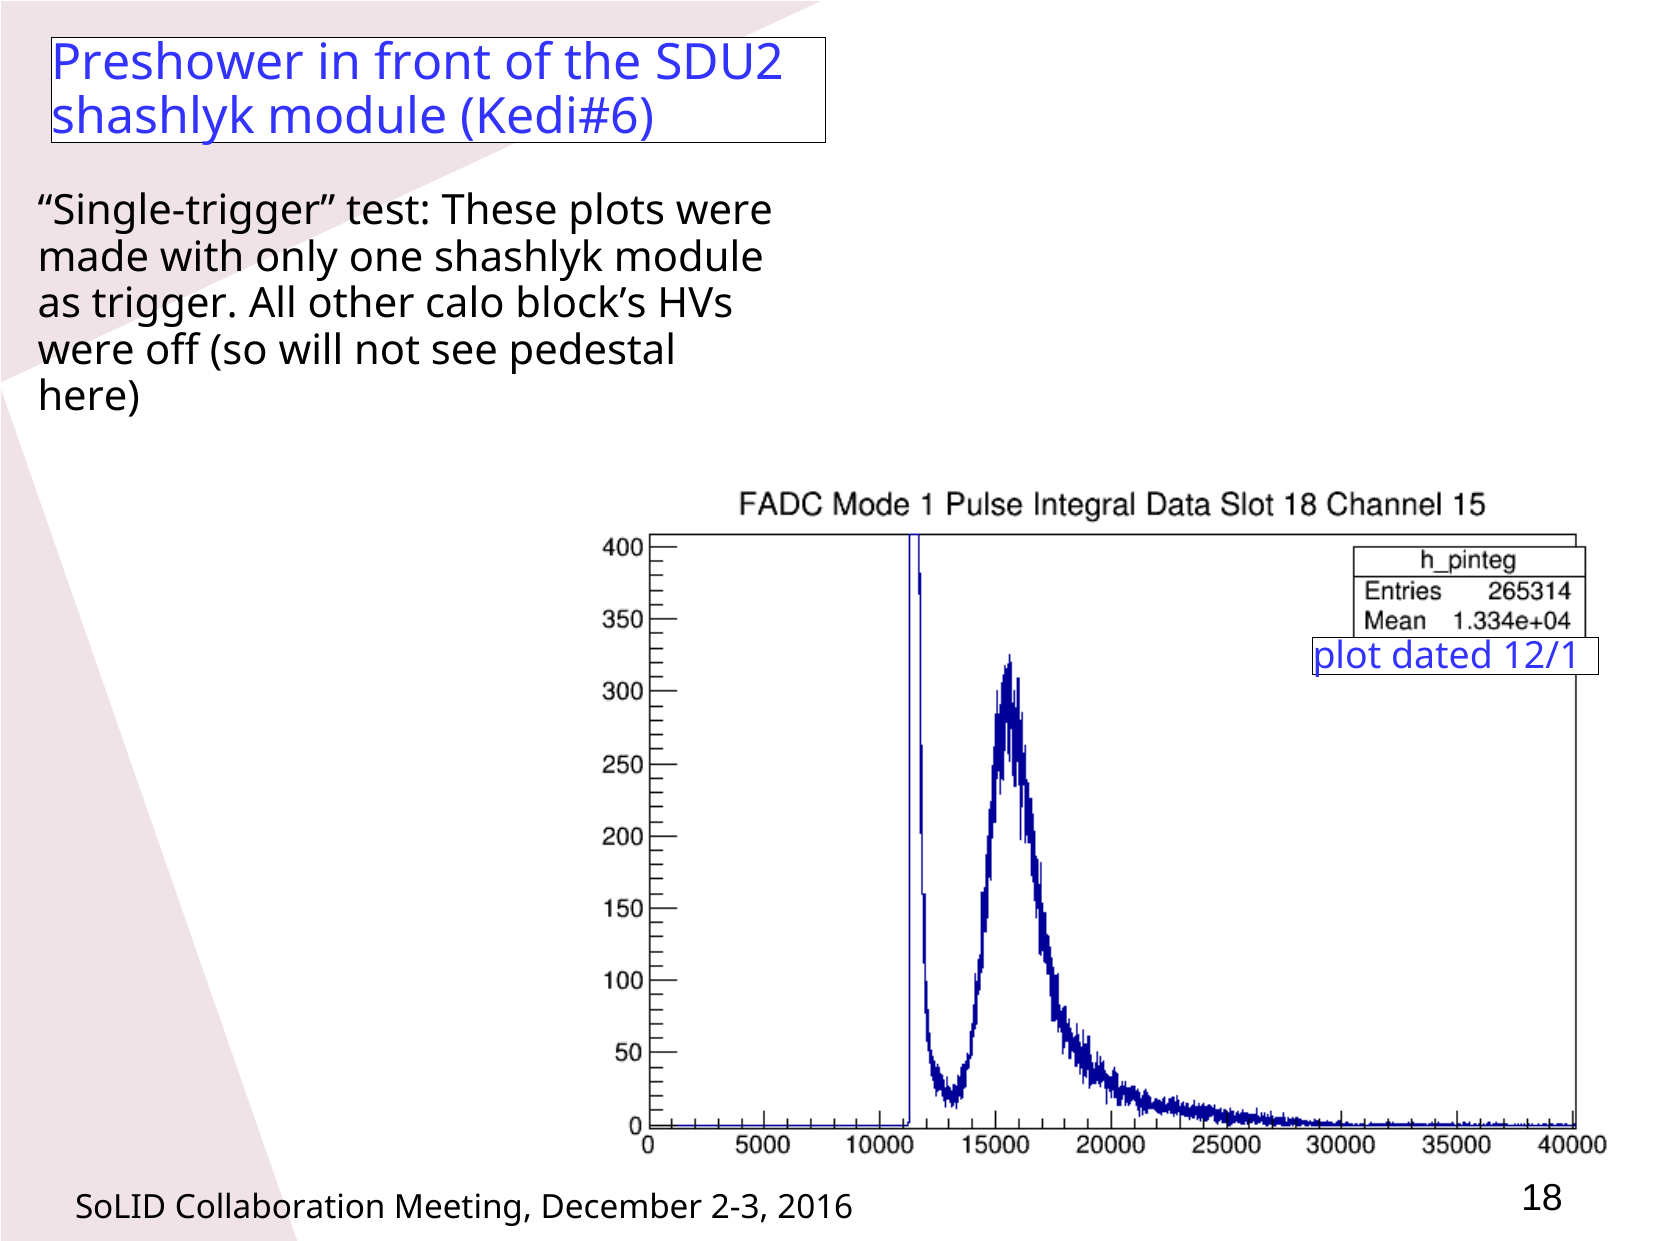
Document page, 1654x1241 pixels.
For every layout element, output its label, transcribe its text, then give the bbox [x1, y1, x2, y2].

picture [582, 487, 1613, 1161]
text_box “Single-trigger” test: These plots were made with only one shashlyk module as trigger. All other calo block’s HVs were off (so will not see pedestal here) [37, 187, 788, 424]
text_box plot dated 12/1 [1312, 637, 1599, 675]
text_box Preshower in front of the SDU2 shashlyk module (Kedi#6) [51, 37, 826, 143]
